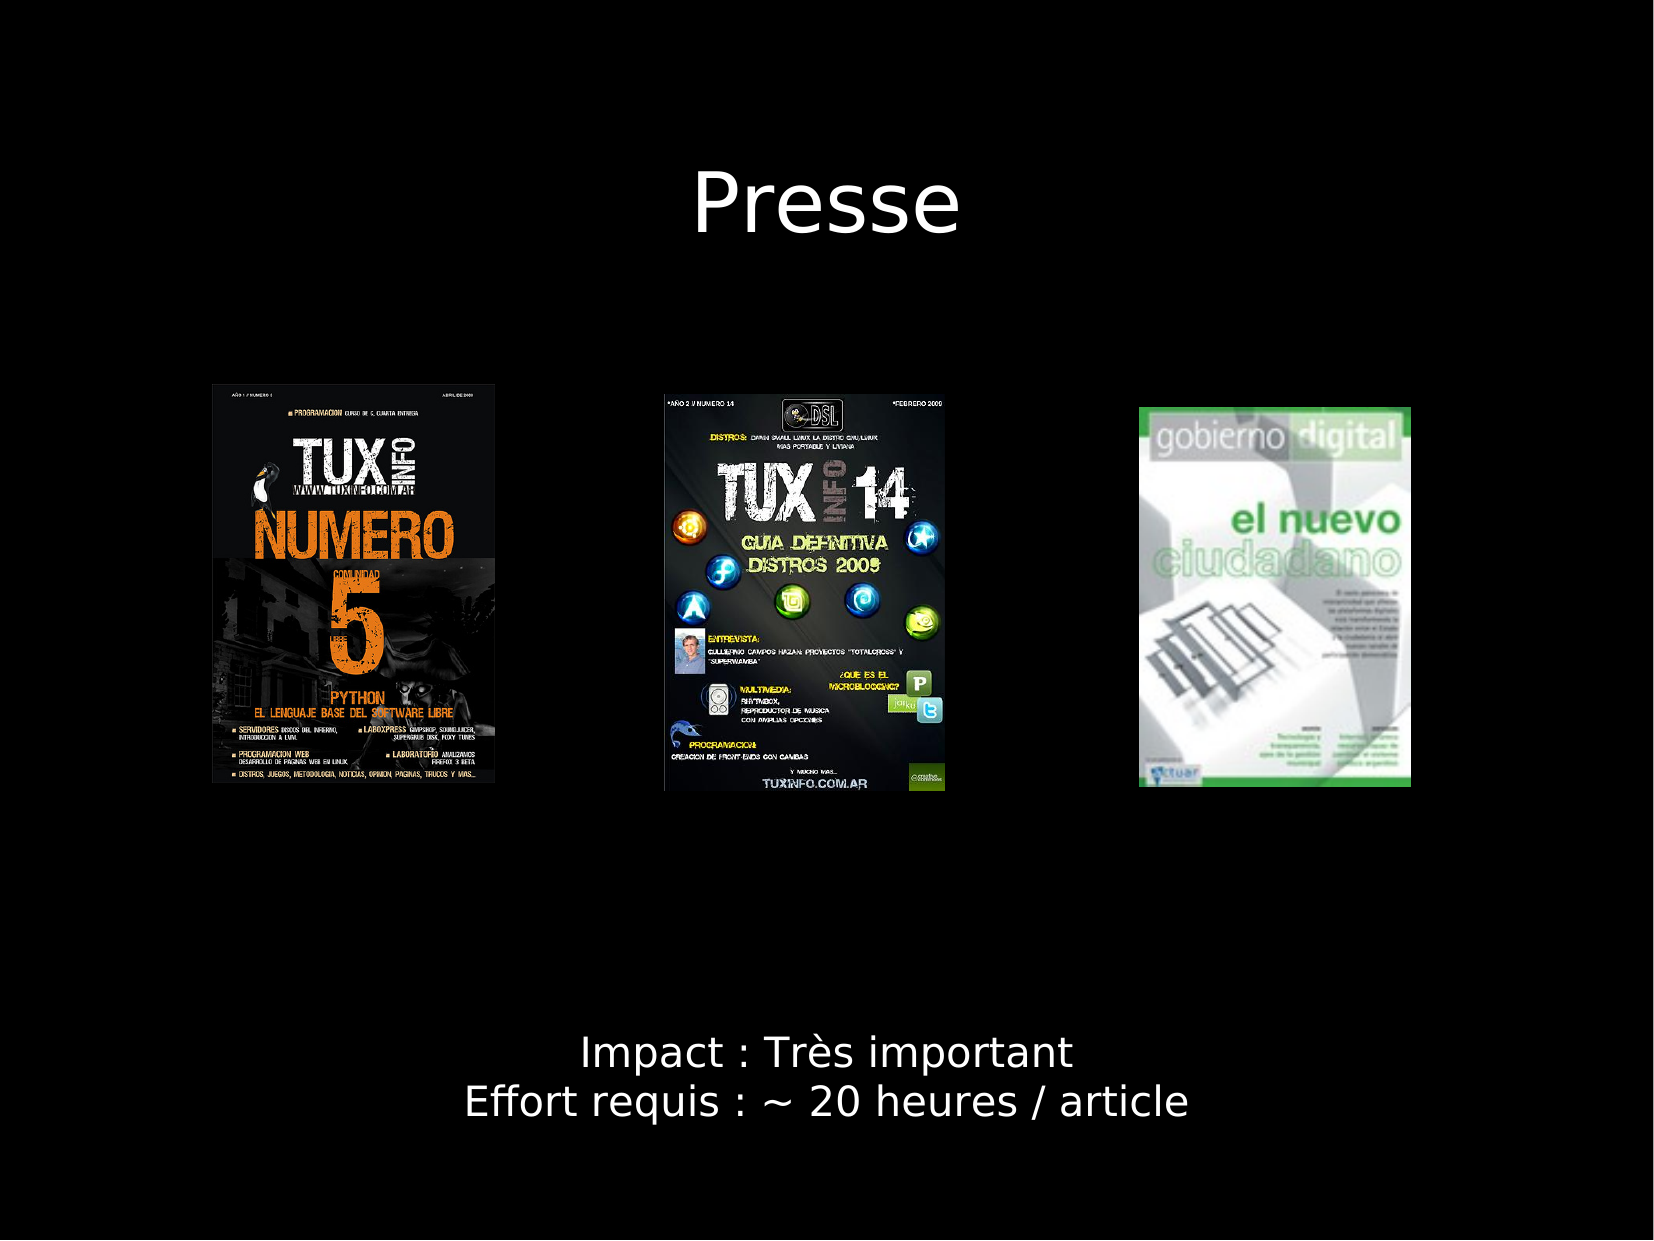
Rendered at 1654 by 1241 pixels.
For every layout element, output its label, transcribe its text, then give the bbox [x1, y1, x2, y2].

text_box Presse Impact : Très important Effort requis : ~ 20 heures / article [0, 148, 1654, 1134]
picture [212, 384, 495, 783]
picture [1139, 407, 1411, 787]
picture [664, 394, 945, 791]
